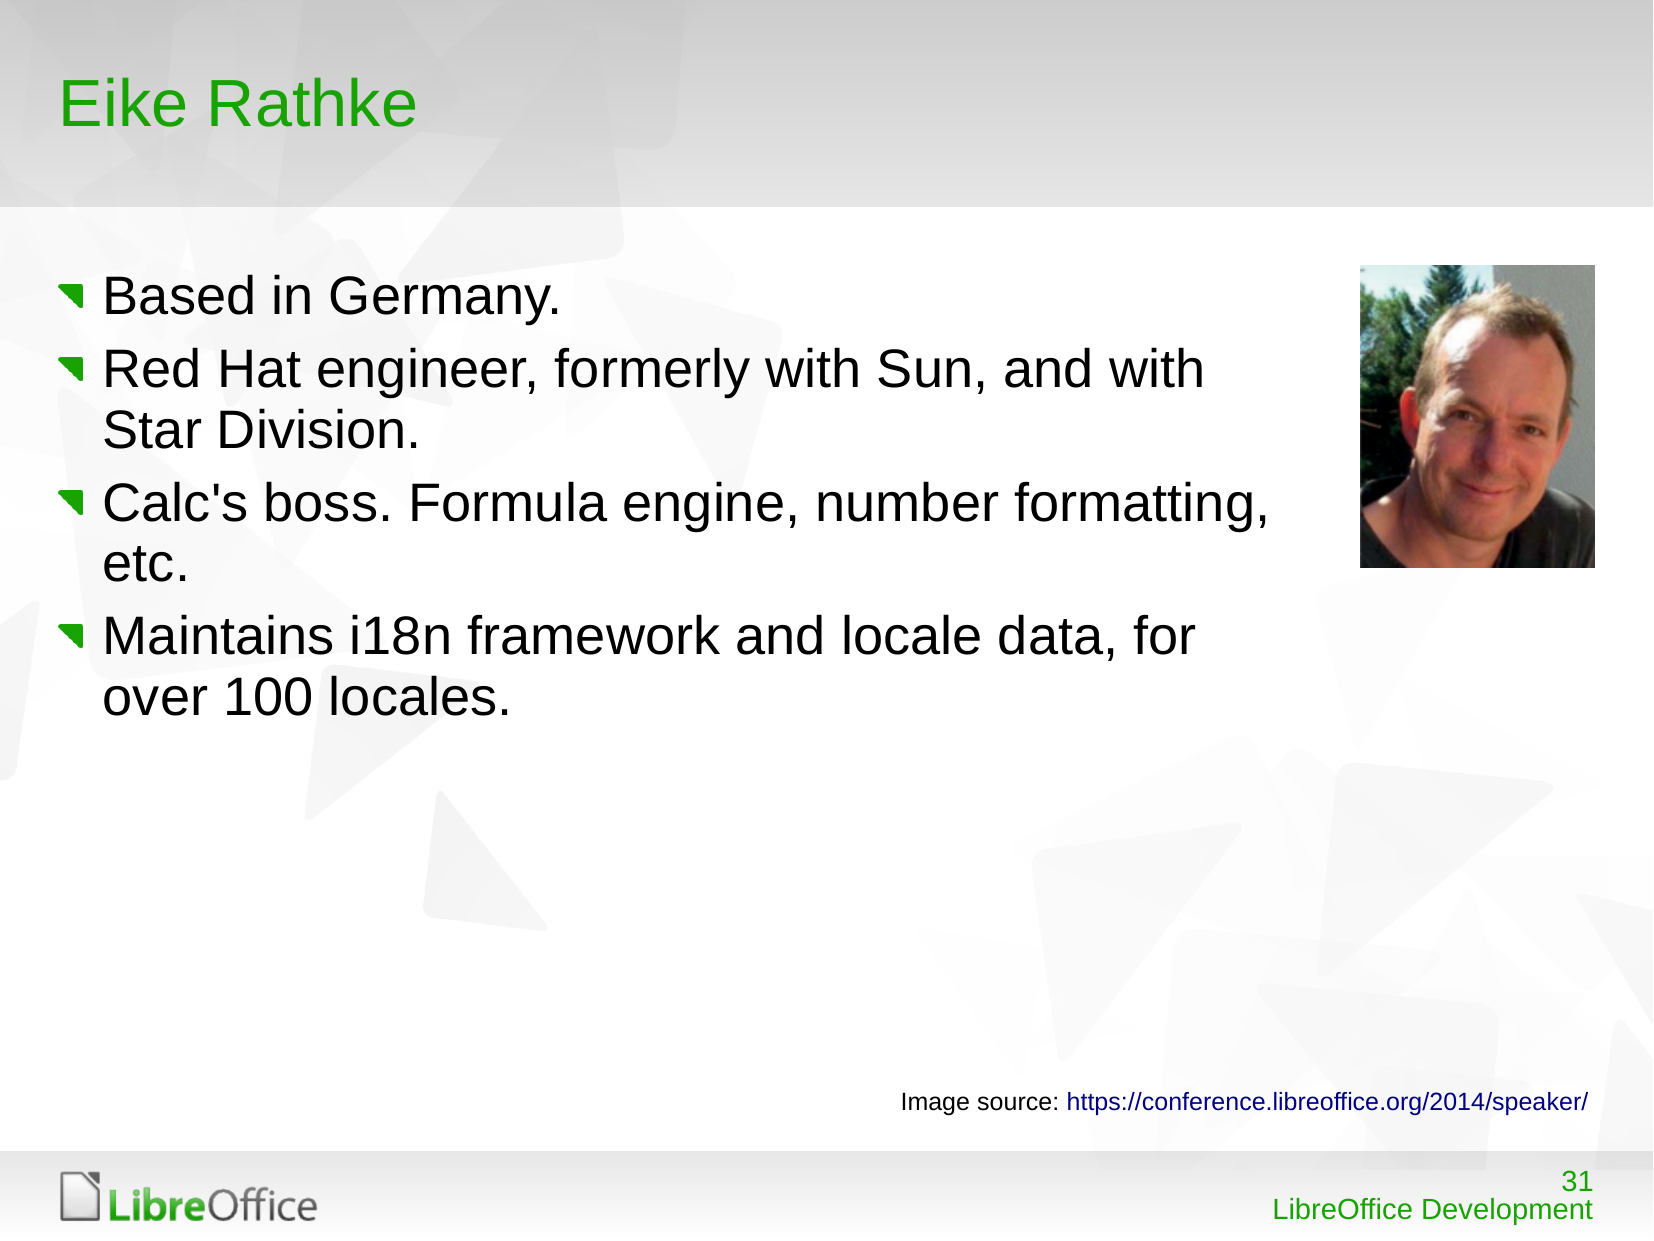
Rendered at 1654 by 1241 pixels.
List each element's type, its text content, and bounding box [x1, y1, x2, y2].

text_box Image source: https://conference.libreoffice.org/2014/speaker/ [885, 1080, 1605, 1124]
picture [0, 0, 783, 931]
picture [915, 265, 1653, 1170]
title Eike Rathke [58, 29, 1594, 178]
picture [41, 1152, 337, 1241]
list Based in Germany. Red Hat engineer, formerly with Sun, and with Star Division. Calc's boss. Formula engine, number formatting, etc. Maintains i18n framework and locale data, for over 100 locales. [58, 265, 1300, 768]
